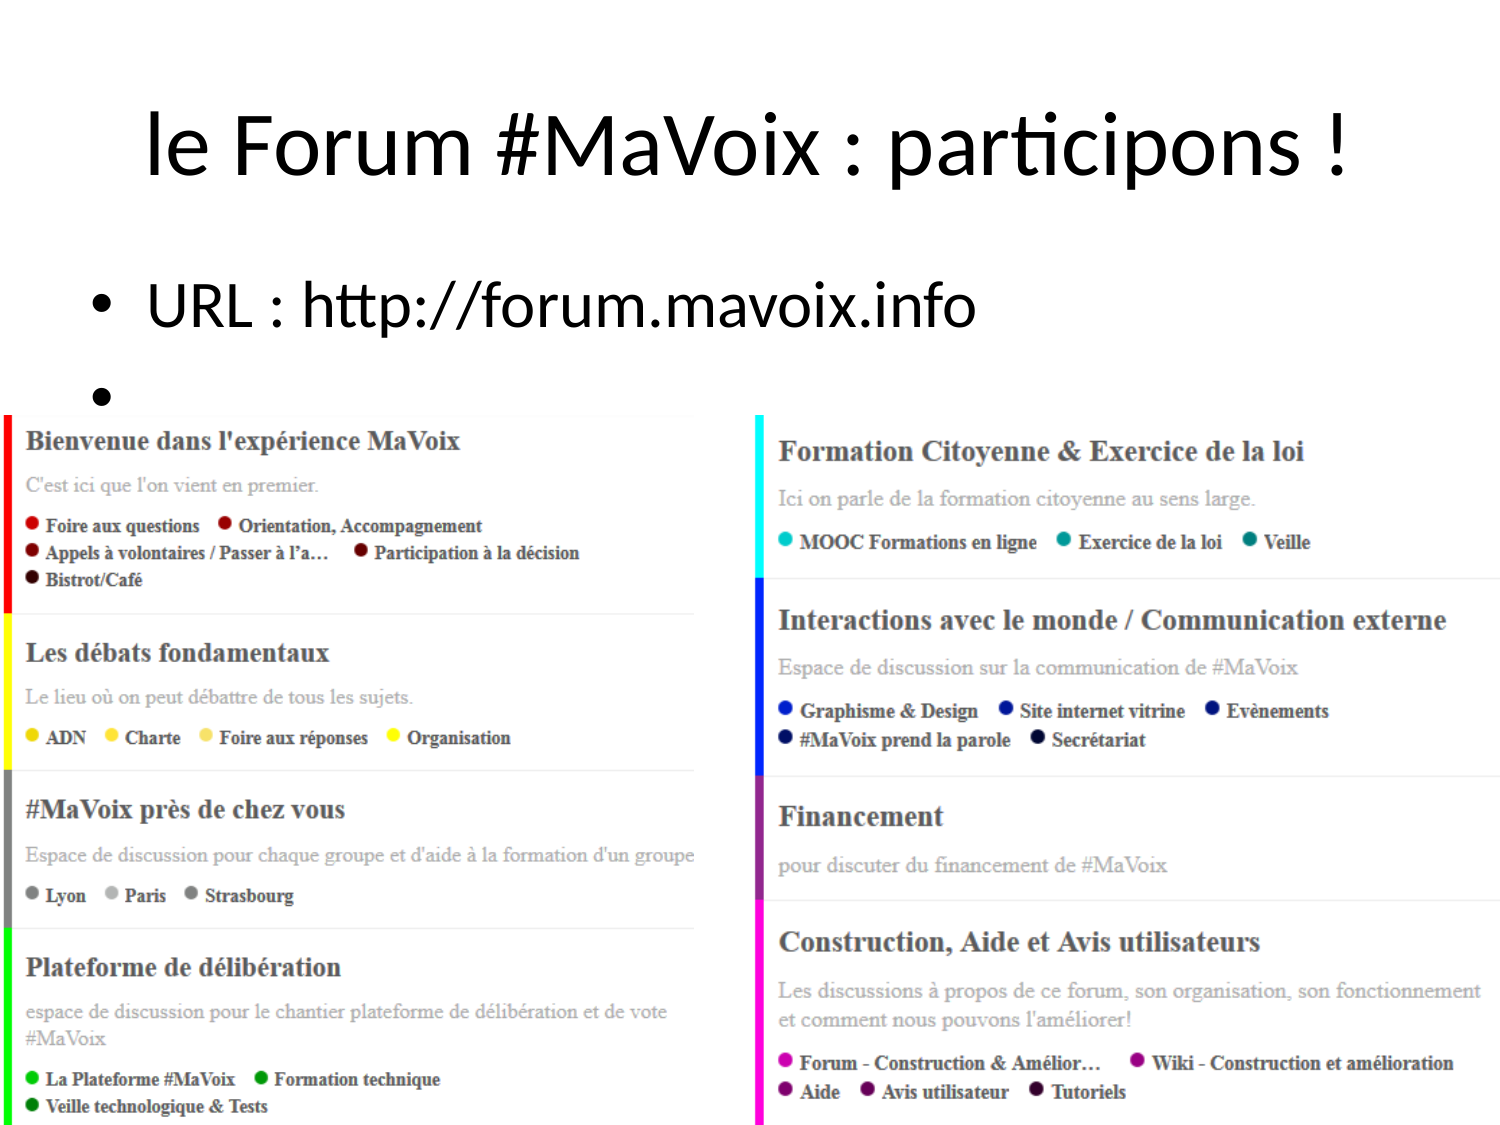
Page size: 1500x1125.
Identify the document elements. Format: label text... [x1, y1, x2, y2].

title le Forum #MaVoix : participons ! [75, 45, 1426, 233]
list URL : http://forum.mavoix.info [75, 262, 1471, 361]
picture [0, 415, 694, 1125]
picture [751, 415, 1500, 1125]
